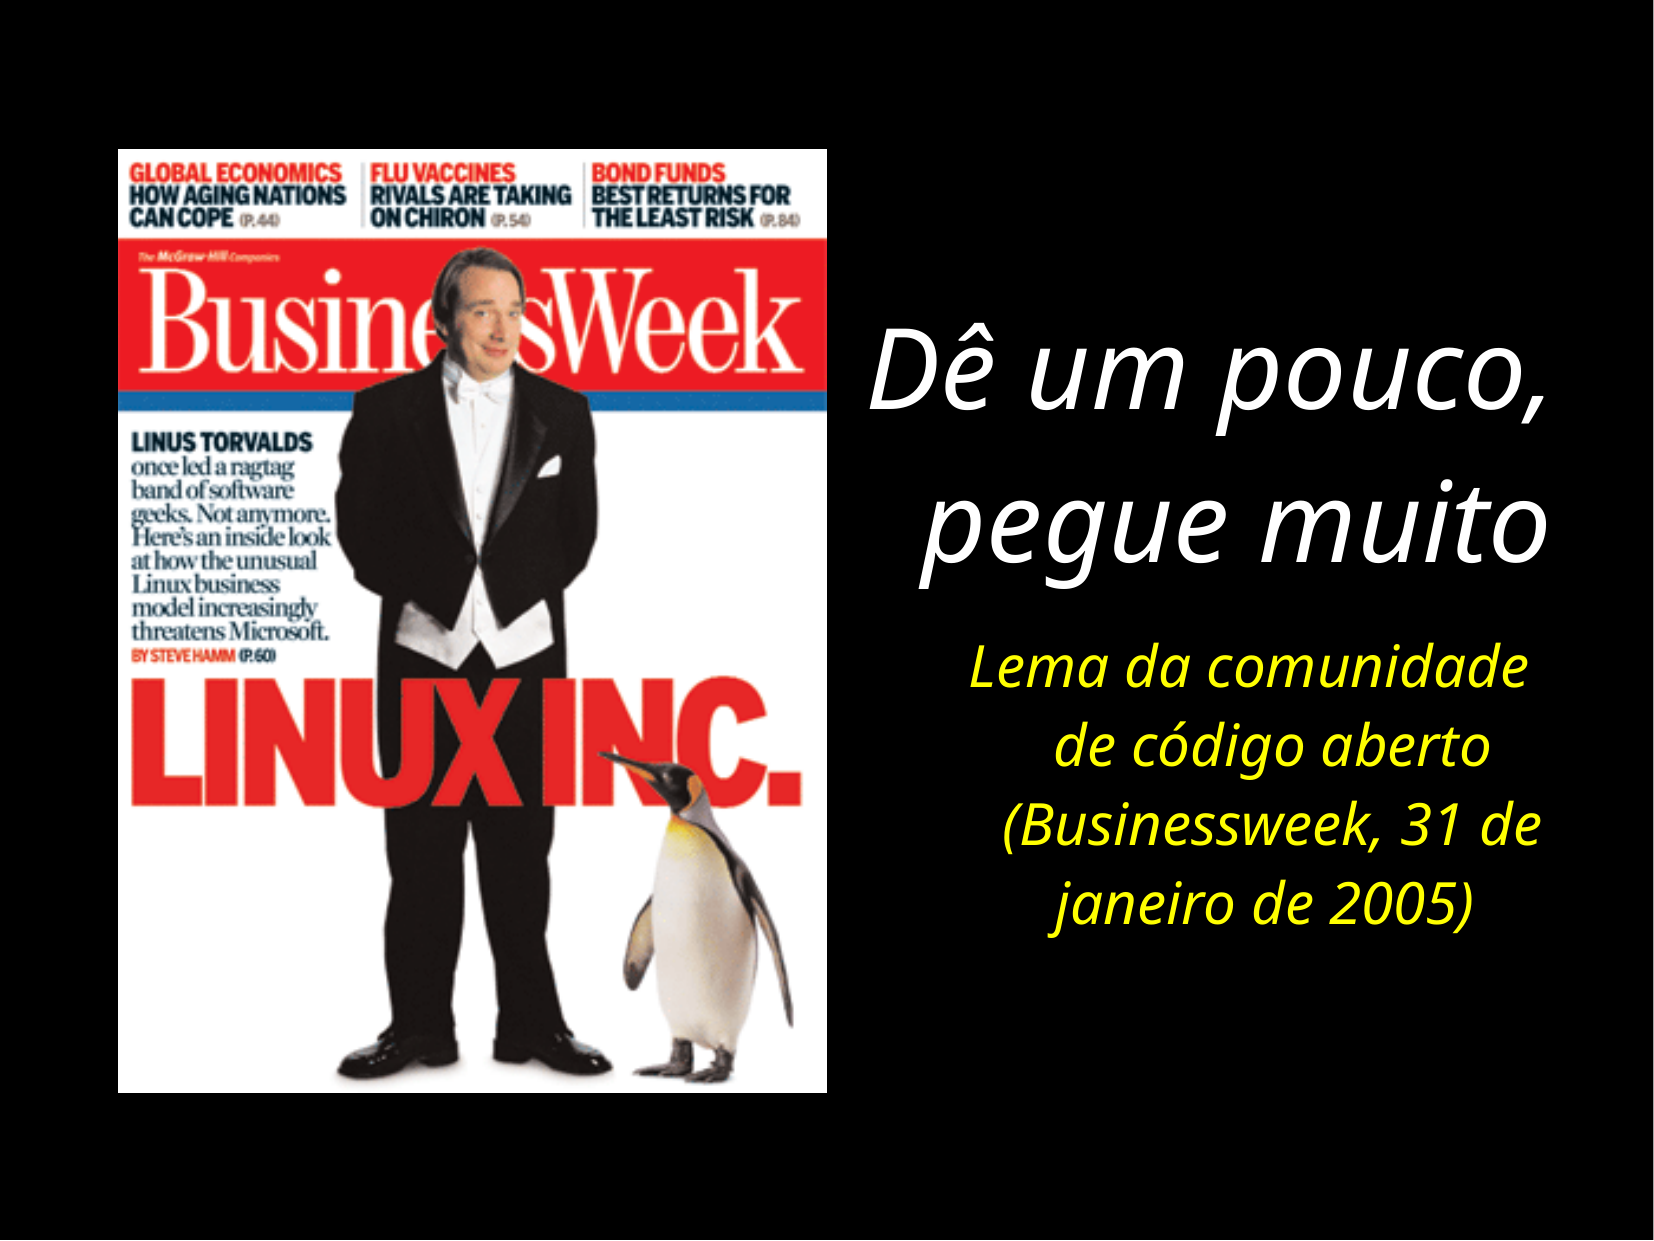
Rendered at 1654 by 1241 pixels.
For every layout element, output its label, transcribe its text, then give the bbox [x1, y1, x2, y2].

picture [118, 149, 827, 1093]
list Dê um pouco, pegue muito Lema da comunidade de código aberto (Businessweek, 31 de janeiro de 2005) [838, 288, 1565, 1093]
